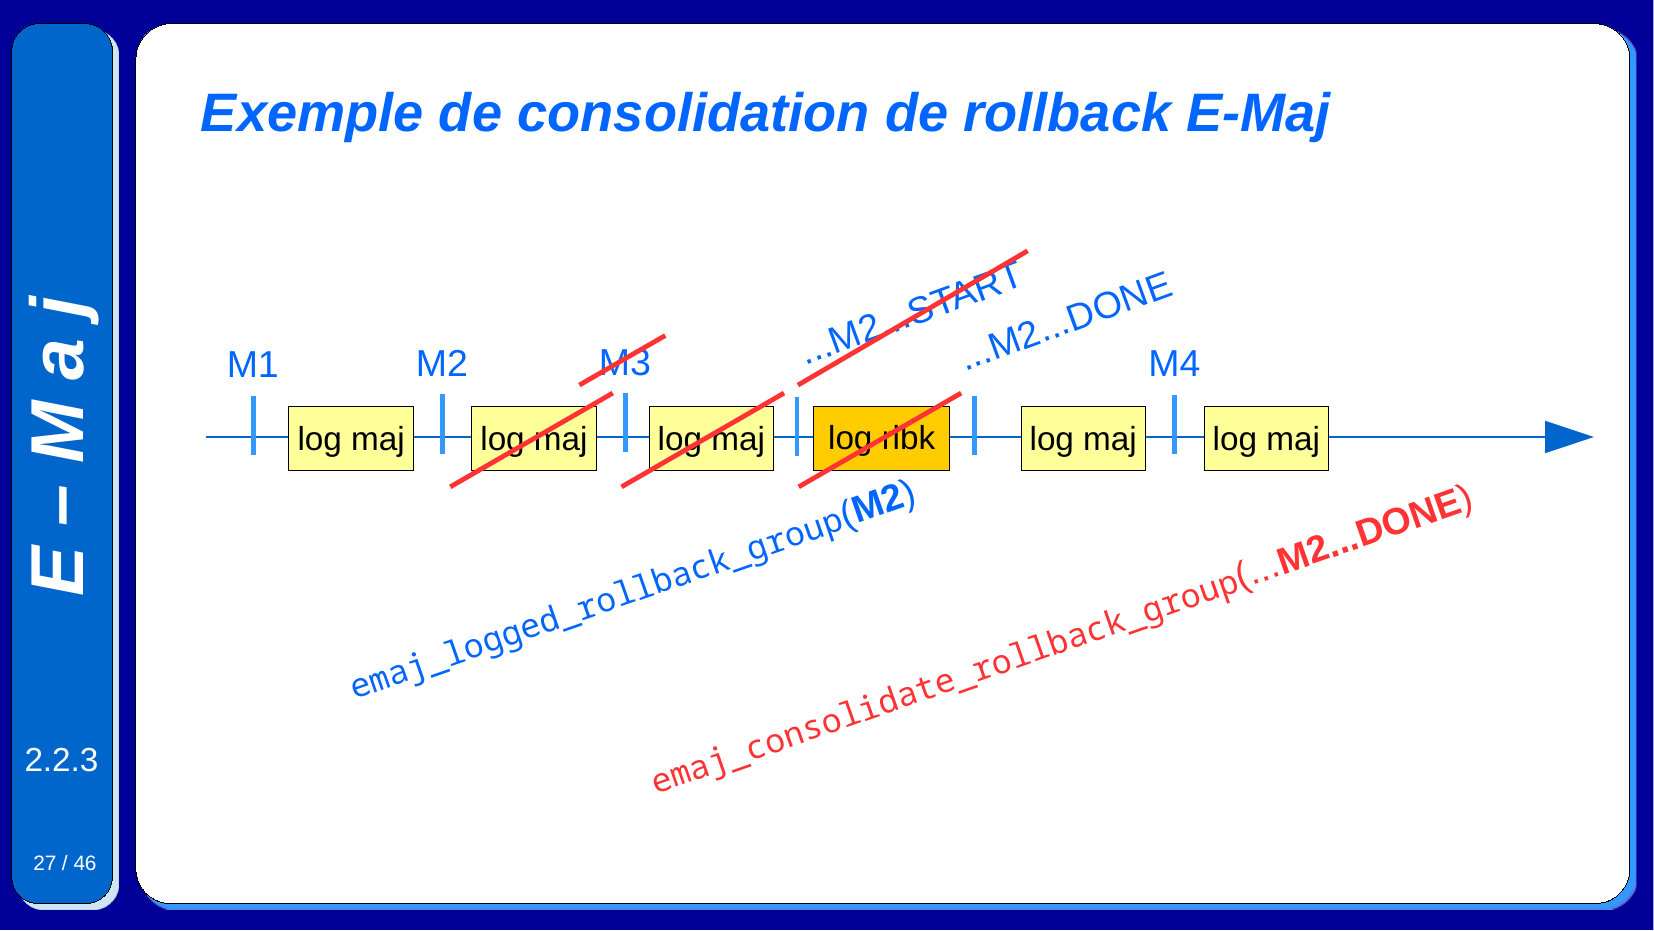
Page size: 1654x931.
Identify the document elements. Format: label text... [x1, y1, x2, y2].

text_box log maj [485, 406, 597, 471]
text_box log maj [649, 406, 755, 467]
text_box M2 [401, 335, 483, 393]
text_box M4 [1133, 335, 1216, 393]
text_box M3 [584, 334, 661, 379]
text_box log maj [288, 406, 414, 471]
text_box log maj [1204, 406, 1329, 471]
text_box log maj [471, 406, 583, 471]
text_box emaj_consolidate_rollback_group(...M2...DONE) [627, 462, 1499, 825]
title Exemple de consolidation de rollback E-Maj [200, 34, 1575, 191]
text_box log maj [656, 406, 774, 471]
text_box log rlbk [833, 406, 950, 471]
text_box log maj [1021, 406, 1146, 471]
text_box ...M2...START [777, 241, 1046, 383]
text_box emaj_logged_rollback_group(M2) [326, 471, 941, 731]
text_box M1 [212, 336, 294, 394]
text_box ...M2...DONE [937, 250, 1195, 391]
text_box M3 [584, 339, 666, 392]
text_box log rlbk [813, 406, 932, 471]
